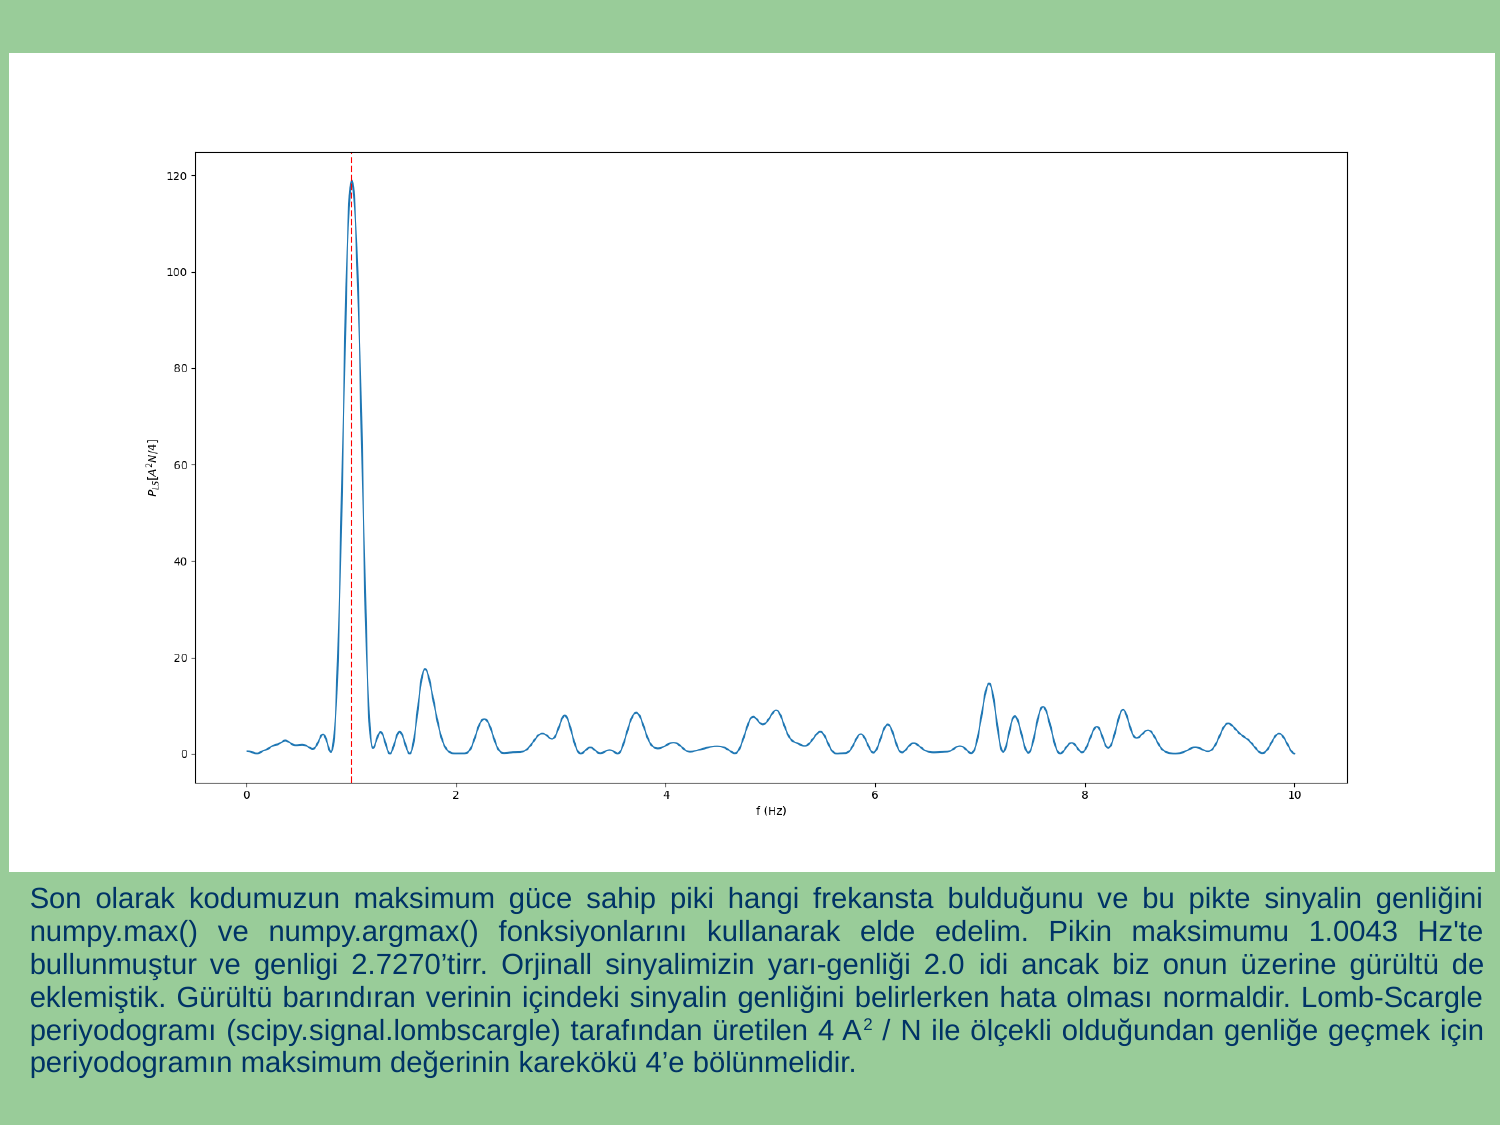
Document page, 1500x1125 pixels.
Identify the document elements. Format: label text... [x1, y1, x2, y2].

picture [9, 53, 1495, 872]
text_box Son olarak kodumuzun maksimum güce sahip piki hangi frekansta bulduğunu ve bu pikte sinyalin genliğini numpy.max() ve numpy.argmax() fonksiyonlarını kullanarak elde edelim. Pikin maksimumu 1.0043 Hz'te bullunmuştur ve genligi 2.7270’tirr. Orjinall sinyalimizin yarı-genliği 2.0 idi ancak biz onun üzerine gürültü de eklemiştik. Gürültü barındıran verinin içindeki sinyalin genliğini belirlerken hata olması normaldir. Lomb-Scargle periyodogramı (scipy.signal.lombscargle) tarafından üretilen 4 A2 / N ile ölçekli olduğundan genliğe geçmek için periyodogramın maksimum değerinin karekökü 4’e bölünmelidir. [15, 875, 1500, 1087]
